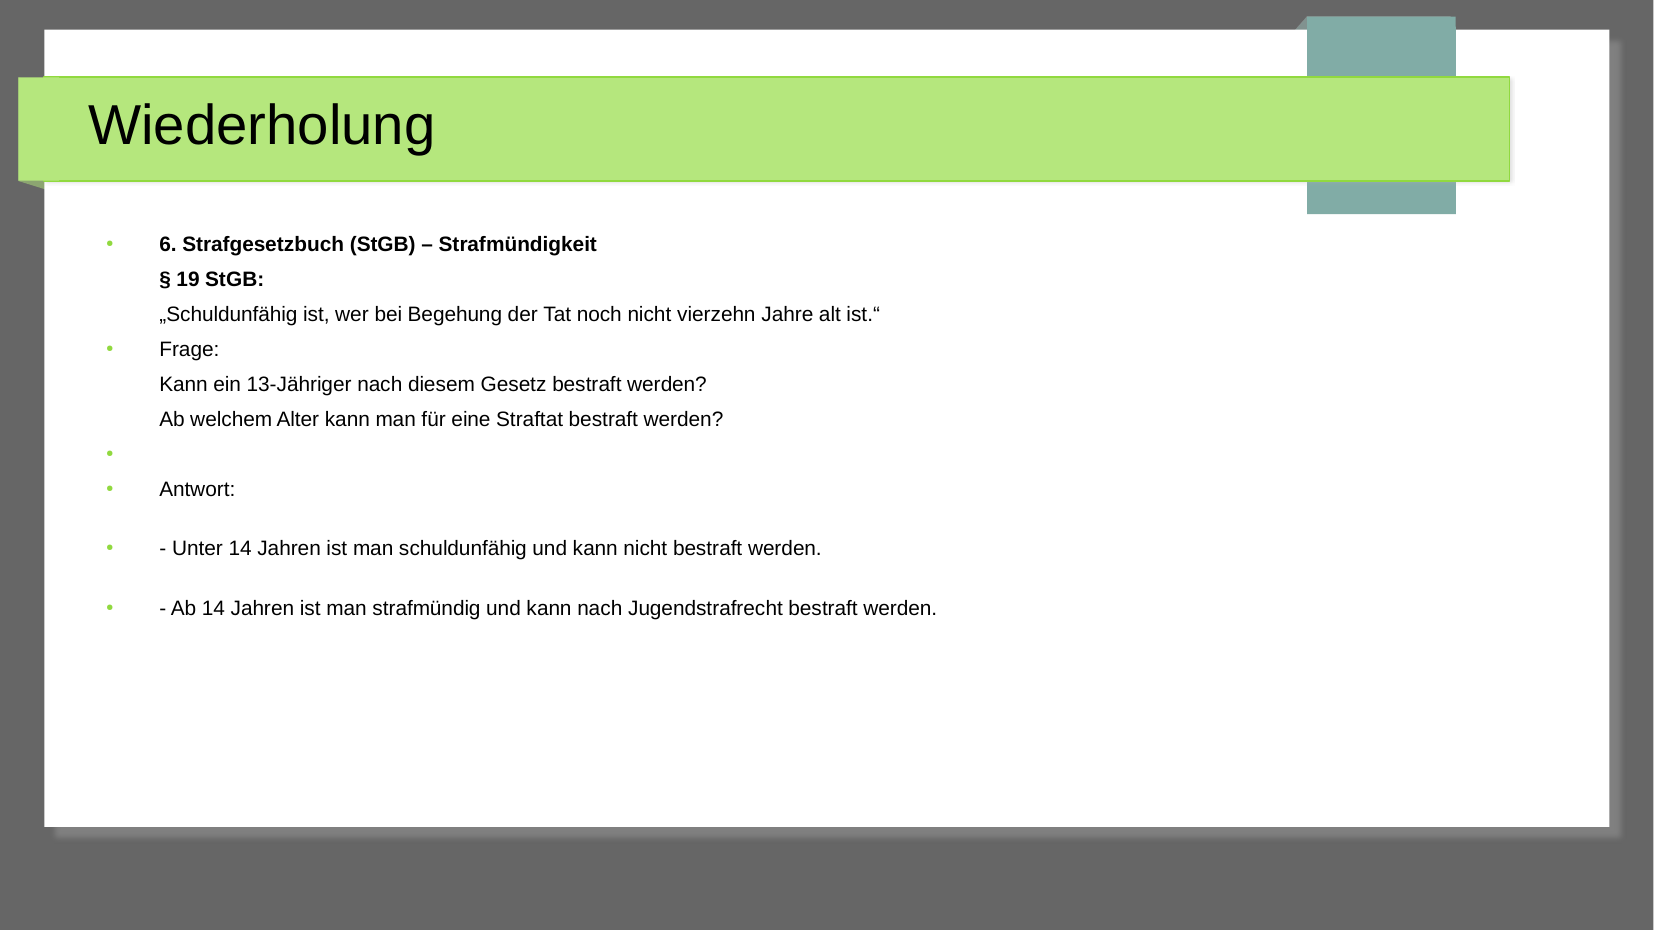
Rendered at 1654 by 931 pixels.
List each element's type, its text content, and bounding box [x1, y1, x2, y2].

title Wiederholung [88, 73, 1506, 178]
list 6. Strafgesetzbuch (StGB) – Strafmündigkeit § 19 StGB: „Schuldunfähig ist, wer bei Begehung der Tat noch nicht vierzehn Jahre alt ist.“ Frage: Kann ein 13-Jähriger nach diesem Gesetz bestraft werden? Ab welchem Alter kann man für eine Straftat bestraft werden? Antwort: - Unter 14 Jahren ist man schuldunfähig und kann nicht bestraft werden. - Ab 14 Jahren ist man strafmündig und kann nach Jugendstrafrecht bestraft werden. [88, 221, 1565, 813]
